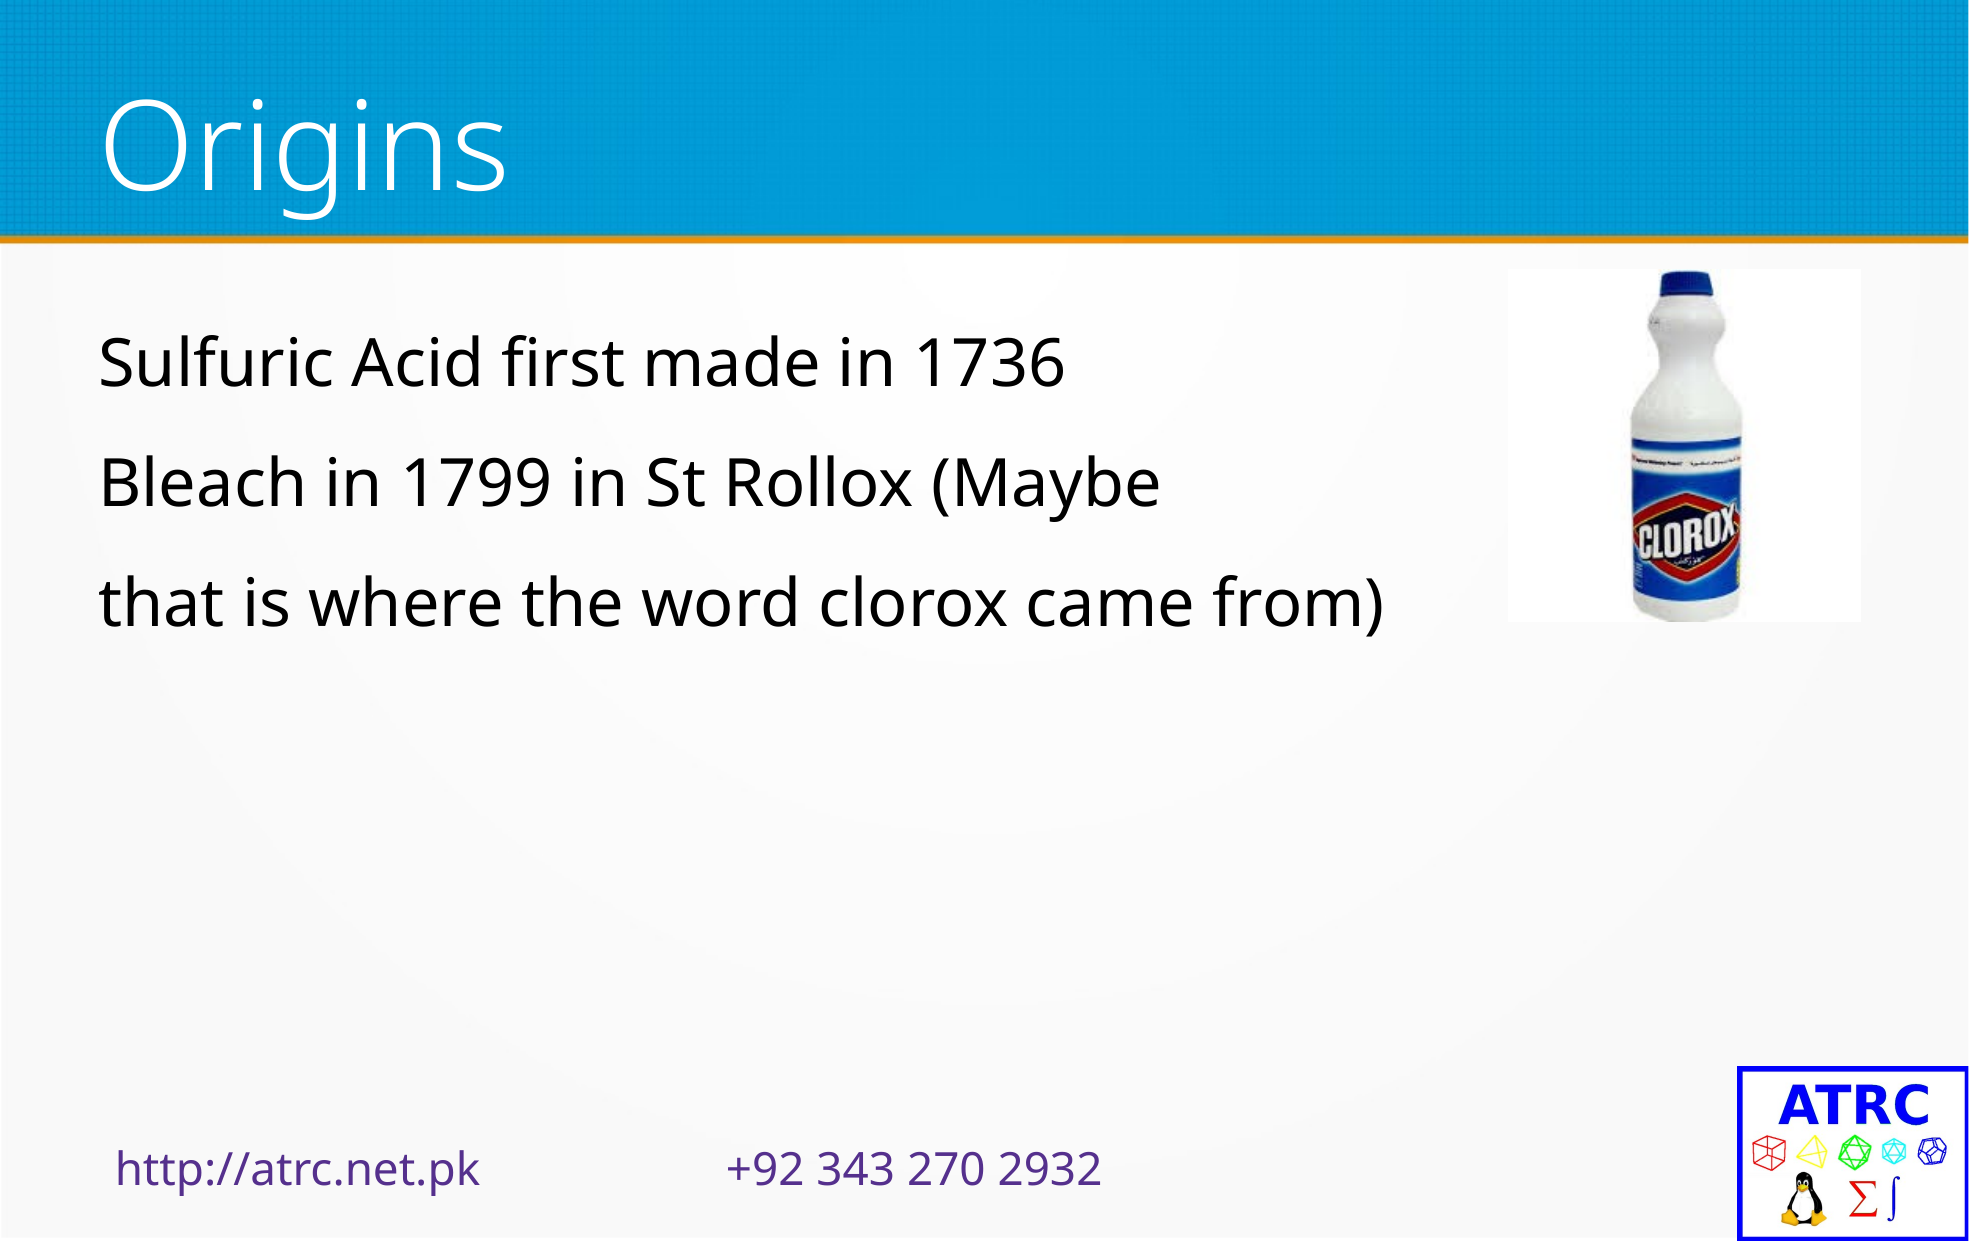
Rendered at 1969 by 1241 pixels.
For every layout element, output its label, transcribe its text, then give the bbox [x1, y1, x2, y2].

list Sulfuric Acid first made in 1736 Bleach in 1799 in St Rollox (Maybe that is where the word clorox came from) [98, 315, 1861, 1081]
title Origins [98, 19, 1870, 227]
picture [0, 233, 1969, 1241]
